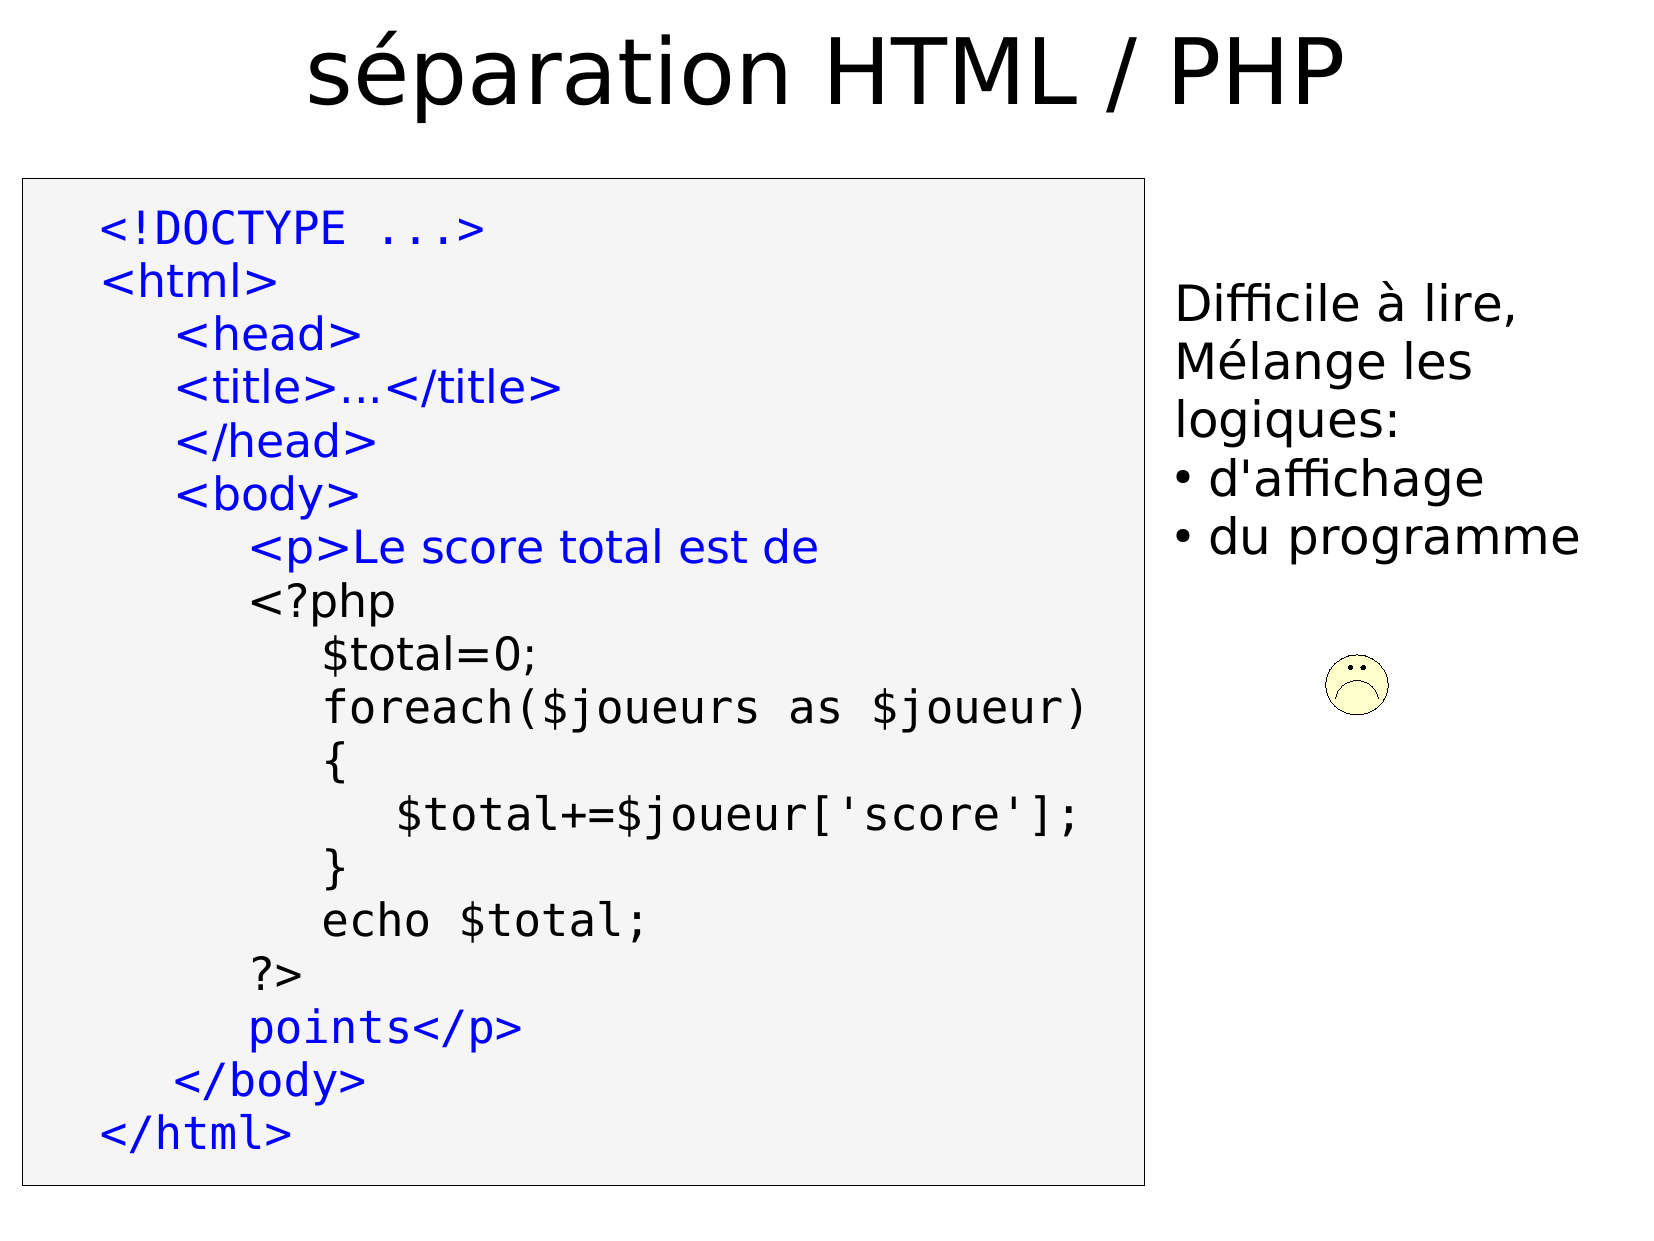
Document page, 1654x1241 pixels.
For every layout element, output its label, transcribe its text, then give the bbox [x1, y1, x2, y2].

text_box [1325, 654, 1389, 715]
text_box <!DOCTYPE ...> <html> <head> <title>...</title> </head> <body> <p>Le score total est de <?php $total=0; foreach($joueurs as $joueur) { $total+=$joueur['score']; } echo $total; ?> points</p> </body> </html> [99, 201, 1092, 1161]
text_box [22, 178, 1145, 1186]
title séparation HTML / PHP [0, 11, 1654, 134]
text_box Difficile à lire, Mélange les logiques: d'affichage du programme [1174, 274, 1557, 567]
